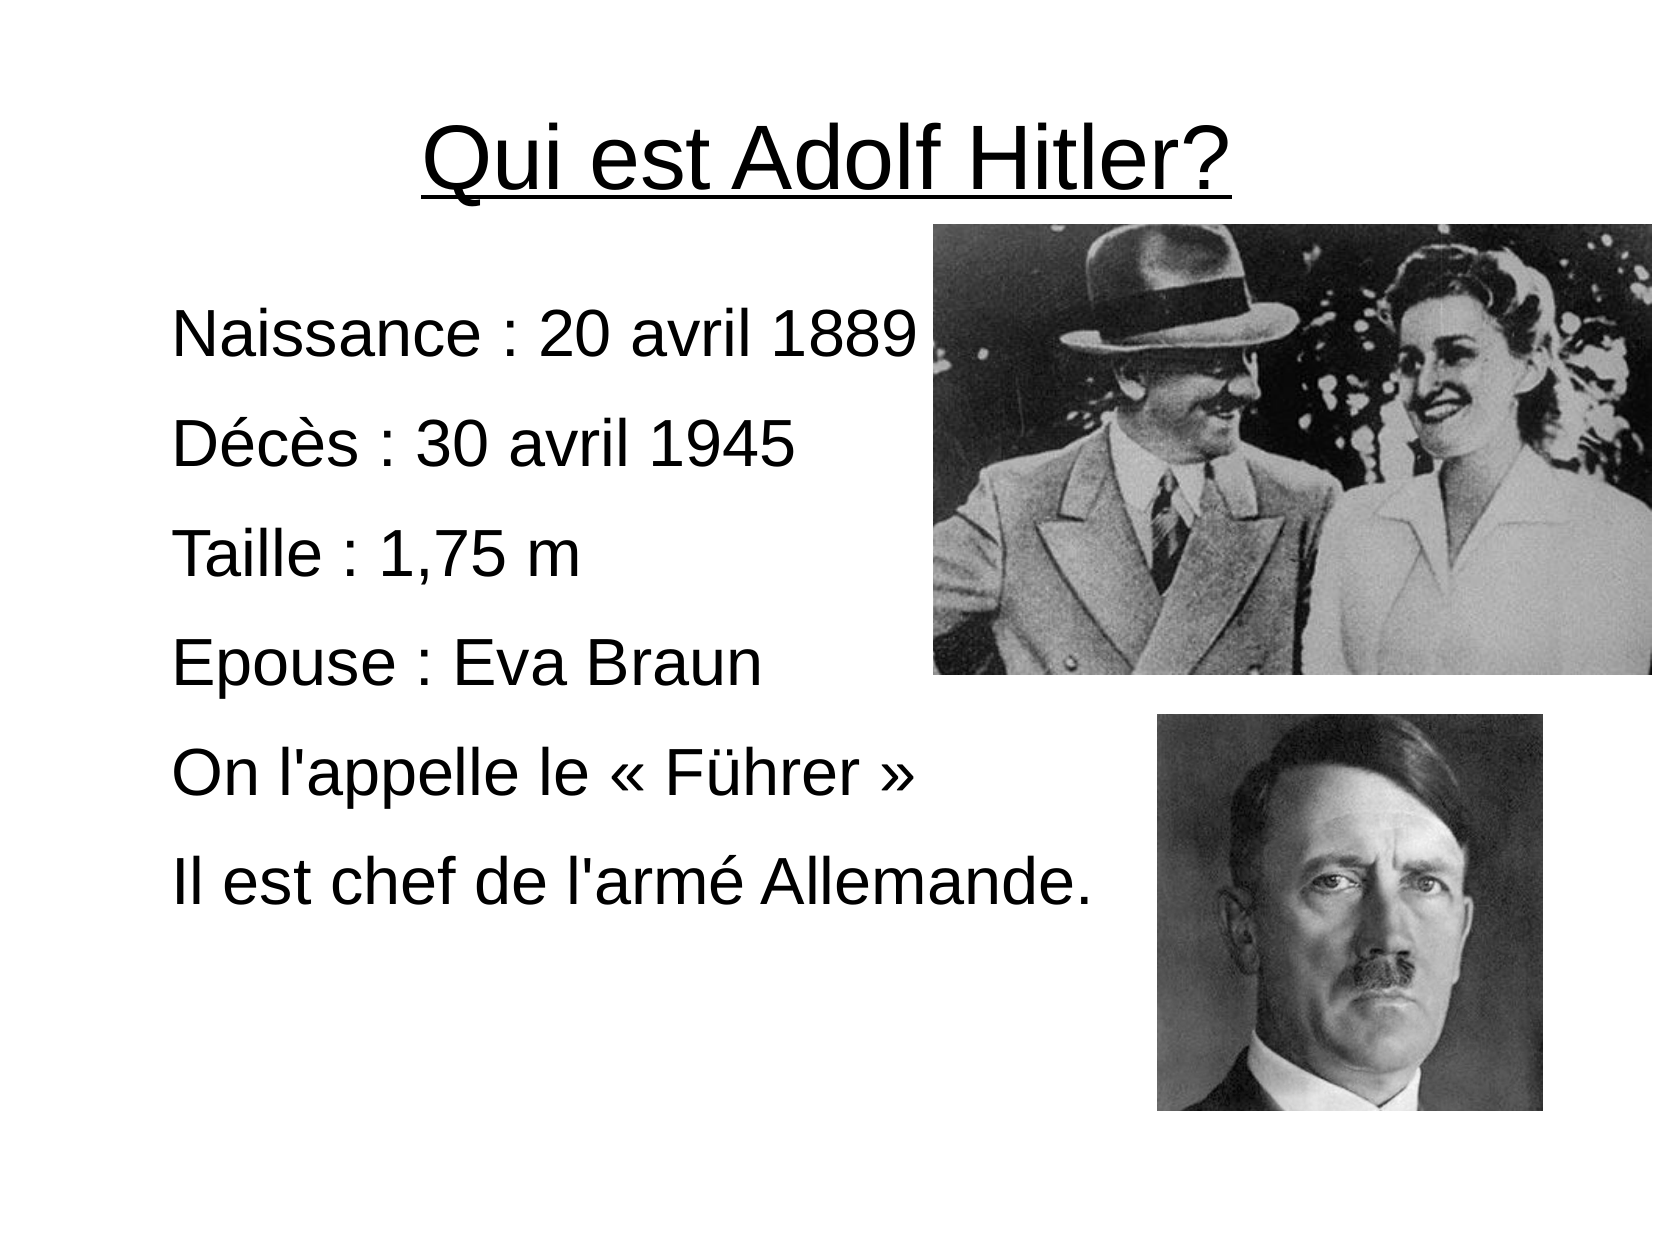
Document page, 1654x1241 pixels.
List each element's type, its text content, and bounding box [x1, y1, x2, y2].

list Naissance : 20 avril 1889 Décès : 30 avril 1945 Taille : 1,75 m Epouse : Eva Braun On l'appelle le « Führer » Il est chef de l'armé Allemande. [82, 290, 1571, 1010]
picture [933, 224, 1652, 675]
picture [1157, 714, 1543, 1111]
title Qui est Adolf Hitler? [82, 49, 1571, 257]
